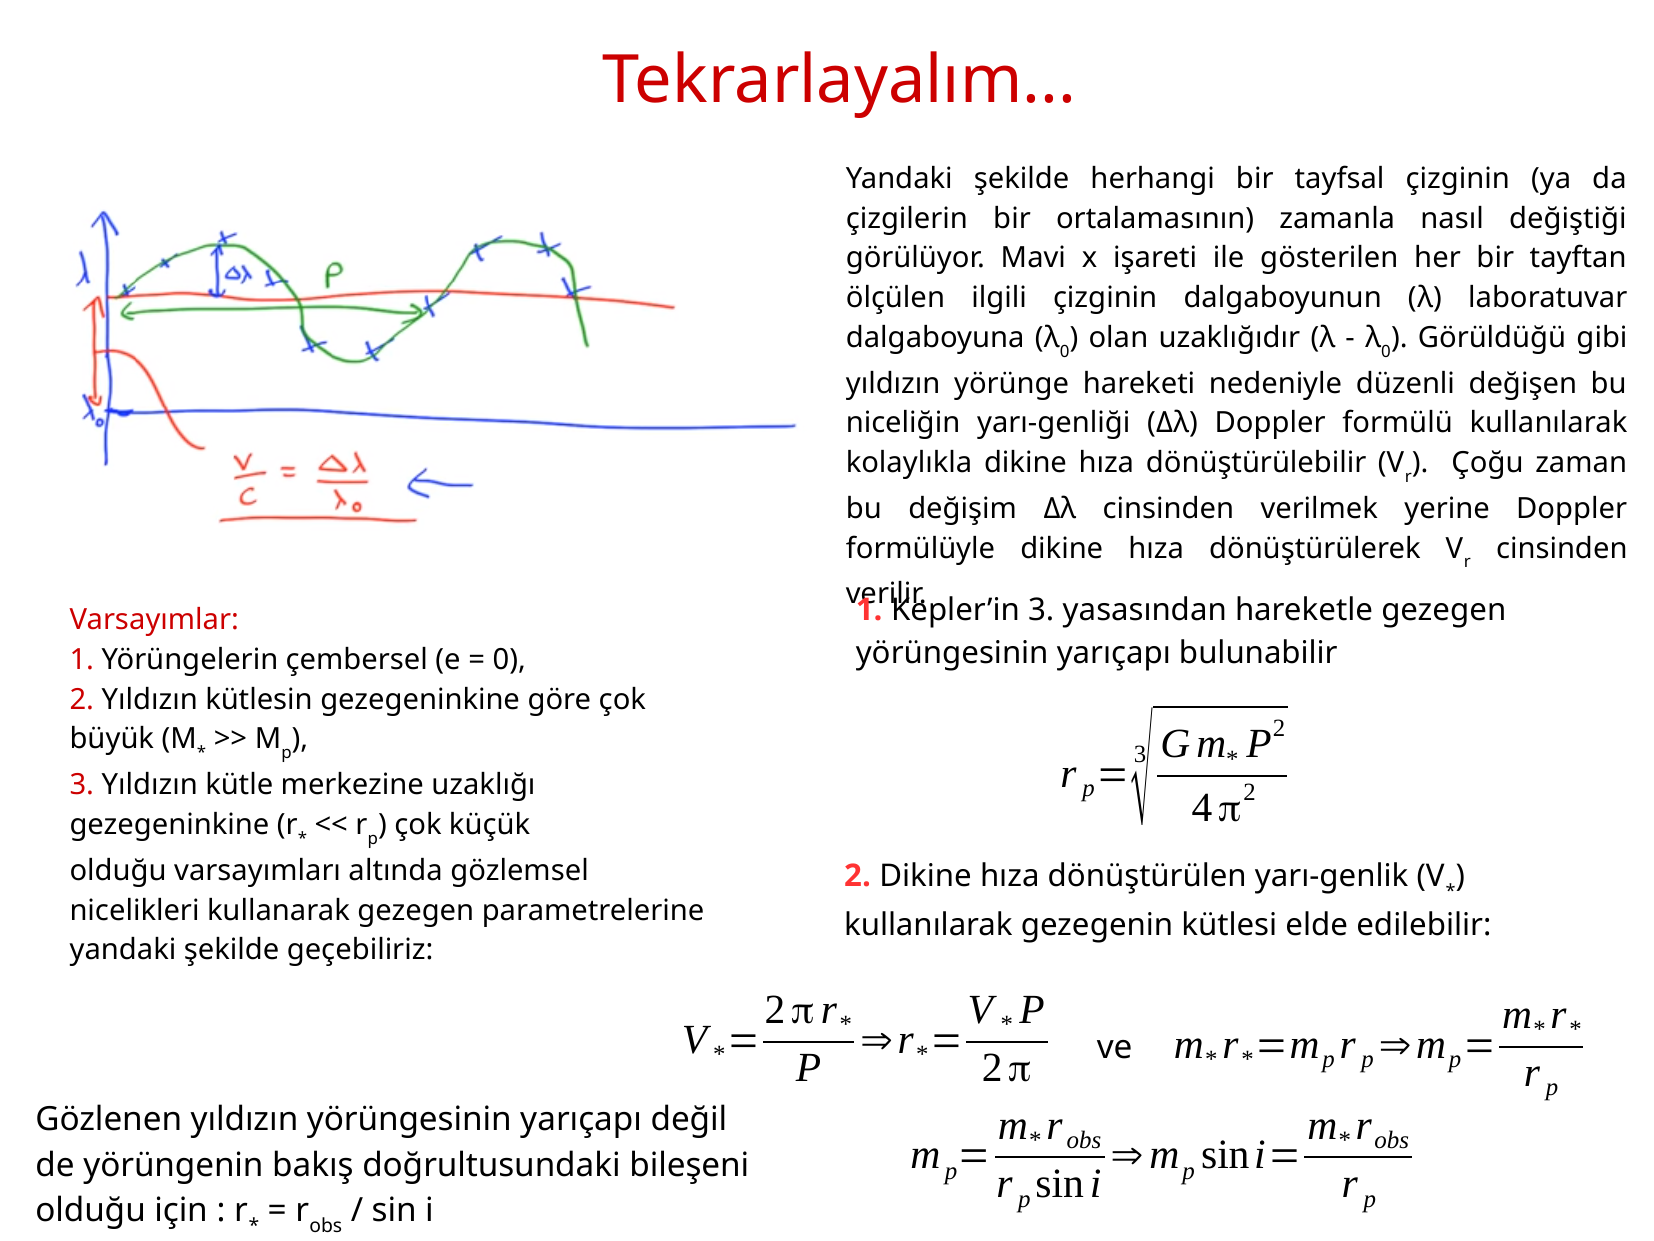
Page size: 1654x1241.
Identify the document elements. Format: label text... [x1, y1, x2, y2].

chart [1054, 704, 1296, 831]
text_box Varsayımlar: 1. Yörüngelerin çembersel (e = 0), 2. Yıldızın kütlesin gezegeninkine göre çok büyük (M* >> Mp), 3. Yıldızın kütle merkezine uzaklığı gezegeninkine (r* << rp) çok küçük olduğu varsayımları altında gözlemsel nicelikleri kullanarak gezegen parametrelerine yandaki şekilde geçebiliriz: [54, 591, 734, 960]
text_box Yandaki şekilde herhangi bir tayfsal çizginin (ya da çizgilerin bir ortalamasının) zamanla nasıl değiştiği görülüyor. Mavi x işareti ile gösterilen her bir tayftan ölçülen ilgili çizginin dalgaboyunun (λ) laboratuvar dalgaboyuna (λ0) olan uzaklığıdır (λ - λ0). Görüldüğü gibi yıldızın yörünge hareketi nedeniyle düzenli değişen bu niceliğin yarı-genliği (Δλ) Doppler formülü kullanılarak kolaylıkla dikine hıza dönüştürülebilir (Vr). Çoğu zaman bu değişim Δλ cinsinden verilmek yerine Doppler formülüyle dikine hıza dönüştürülerek Vr cinsinden verilir. [831, 149, 1643, 580]
text_box Gözlenen yıldızın yörüngesinin yarıçapı değil de yörüngenin bakış doğrultusundaki bileşeni olduğu için : r* = robs / sin i [20, 1088, 770, 1233]
picture [38, 158, 820, 531]
text_box Tekrarlayalım... [360, 24, 1321, 121]
text_box 2. Dikine hıza dönüştürülen yarı-genlik (V*) kullanılarak gezegenin kütlesi elde edilebilir: [829, 845, 1618, 968]
chart [675, 985, 1056, 1090]
text_box ve [1082, 1015, 1167, 1071]
chart [904, 991, 1592, 1213]
text_box 1. Kepler’in 3. yasasından hareketle gezegen yörüngesinin yarıçapı bulunabilir [841, 579, 1618, 688]
